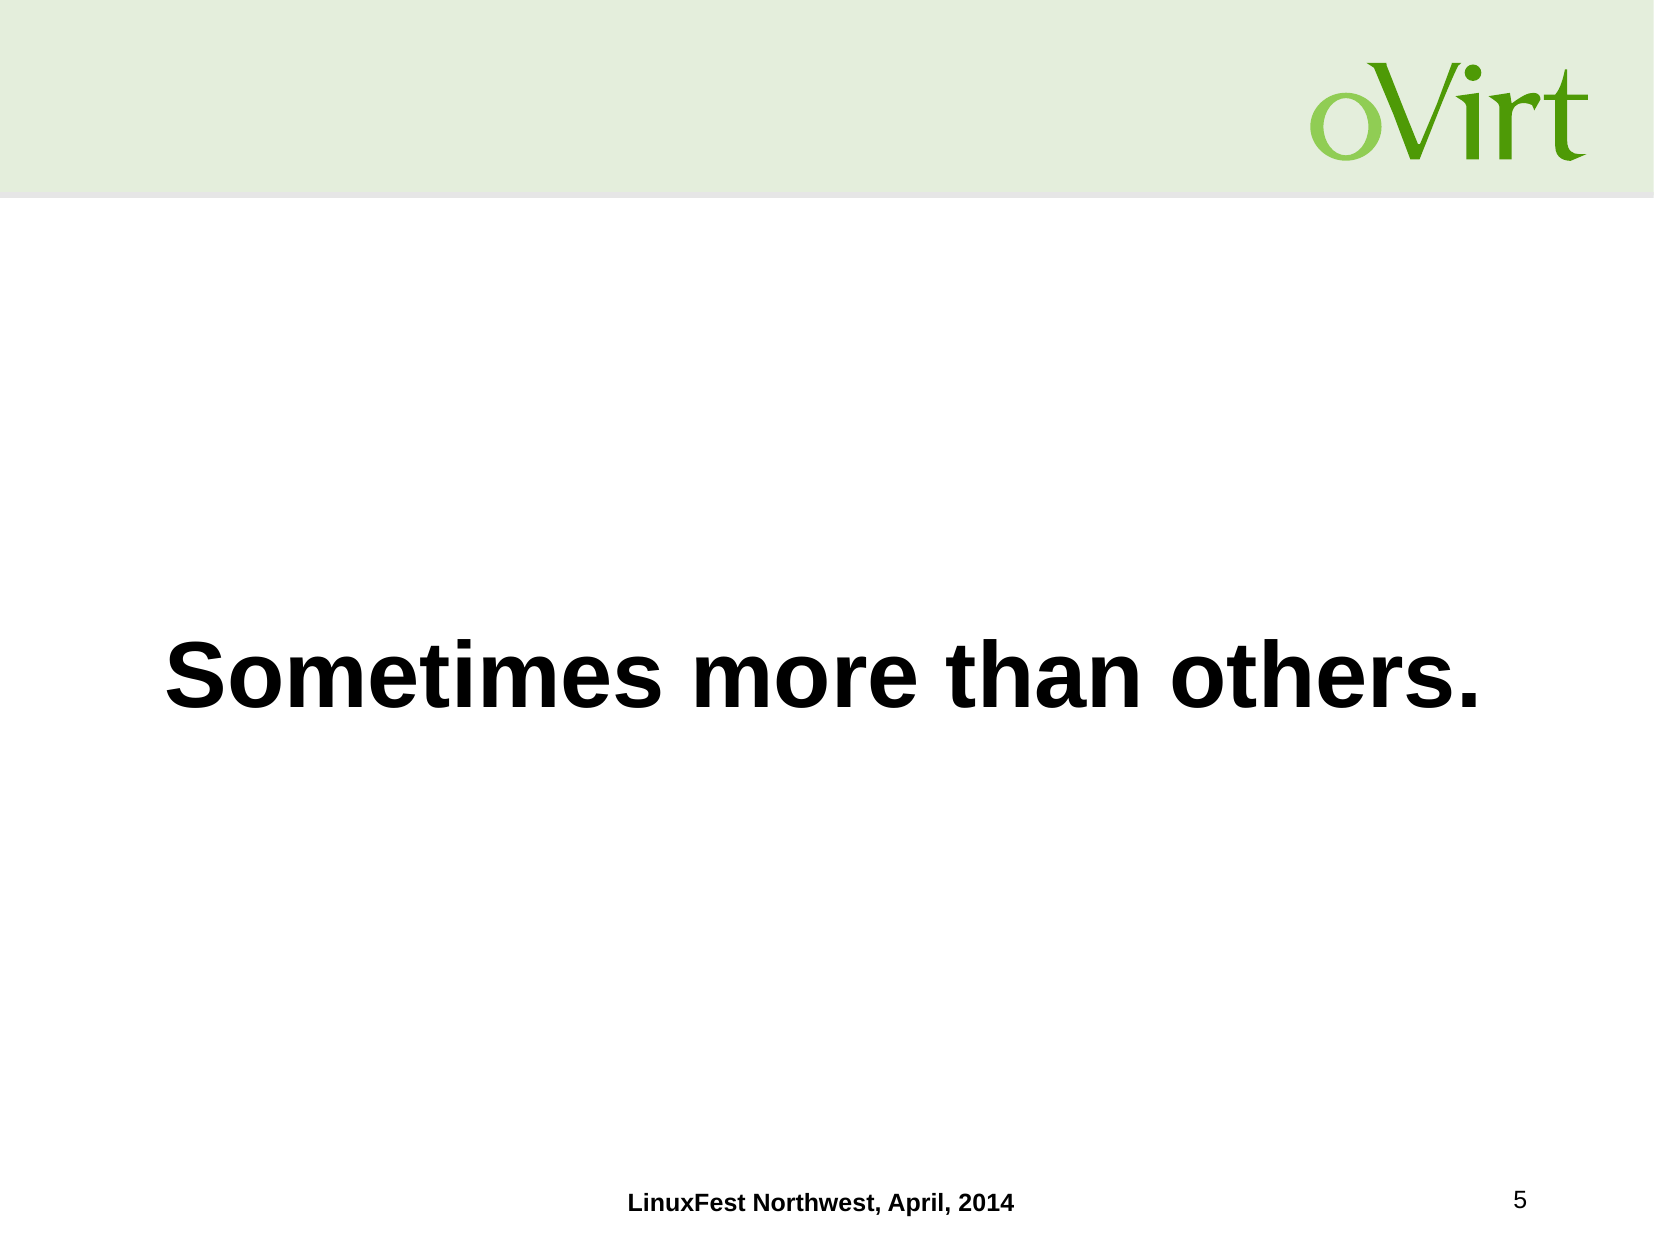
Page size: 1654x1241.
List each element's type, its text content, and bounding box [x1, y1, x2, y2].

text_box Sometimes more than others. [150, 615, 1523, 751]
